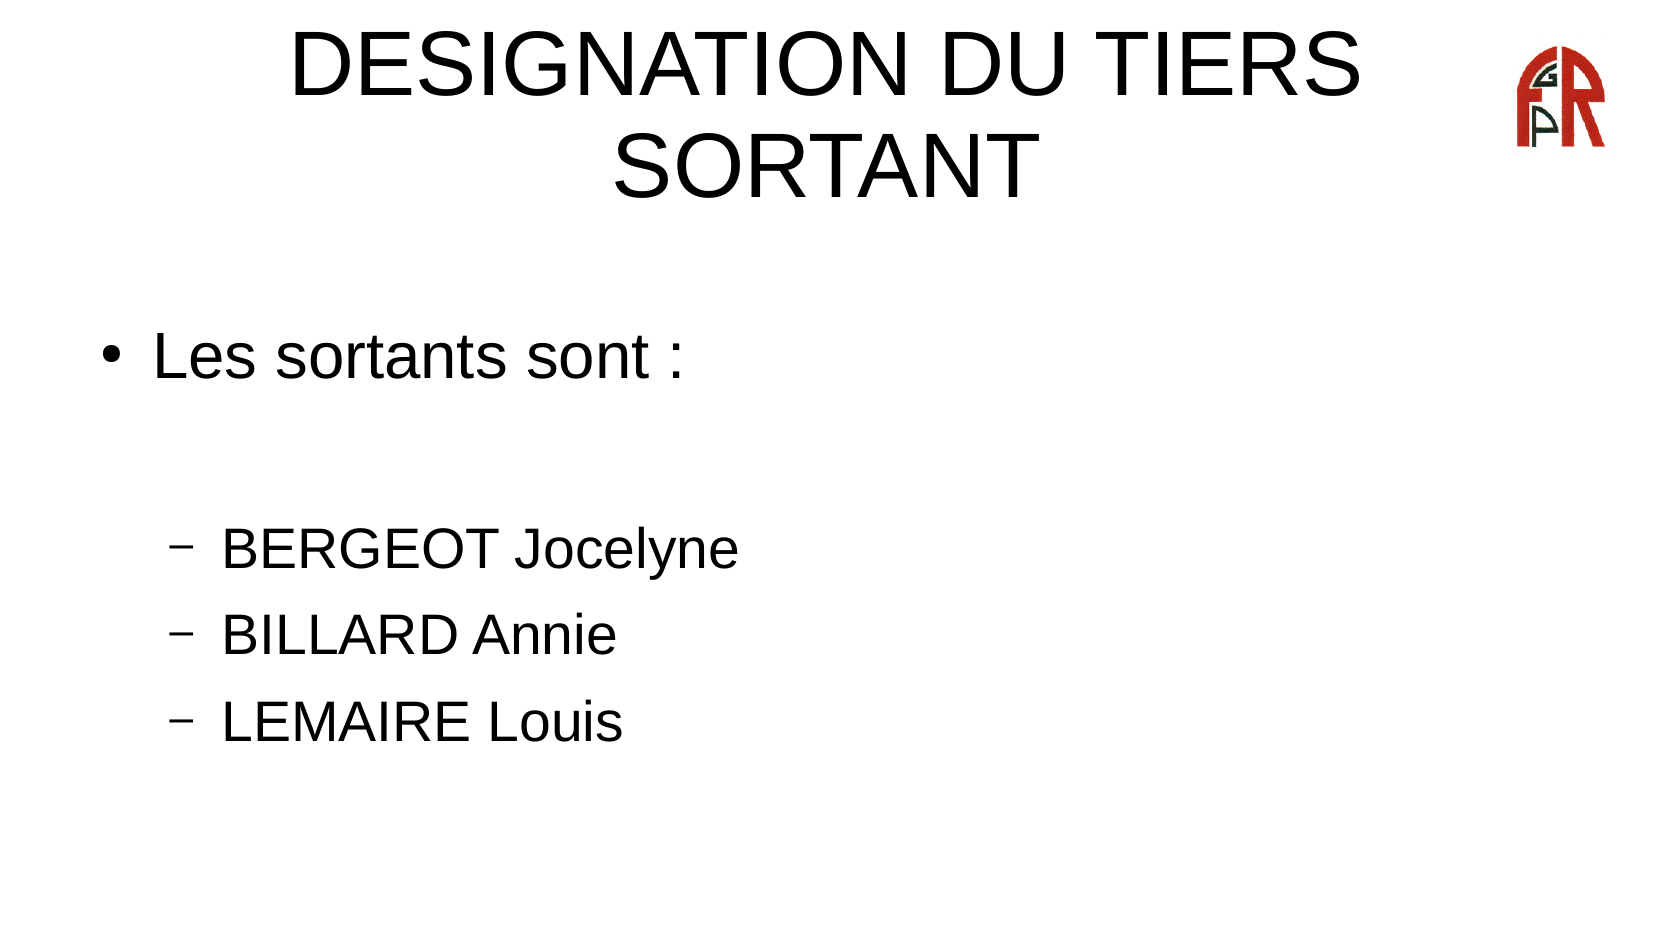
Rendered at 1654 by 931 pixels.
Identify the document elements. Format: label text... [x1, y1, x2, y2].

picture [1506, 37, 1618, 156]
title DESIGNATION DU TIERS SORTANT [82, 12, 1571, 217]
list Les sortants sont : BERGEOT Jocelyne BILLARD Annie LEMAIRE Louis [82, 217, 1571, 758]
